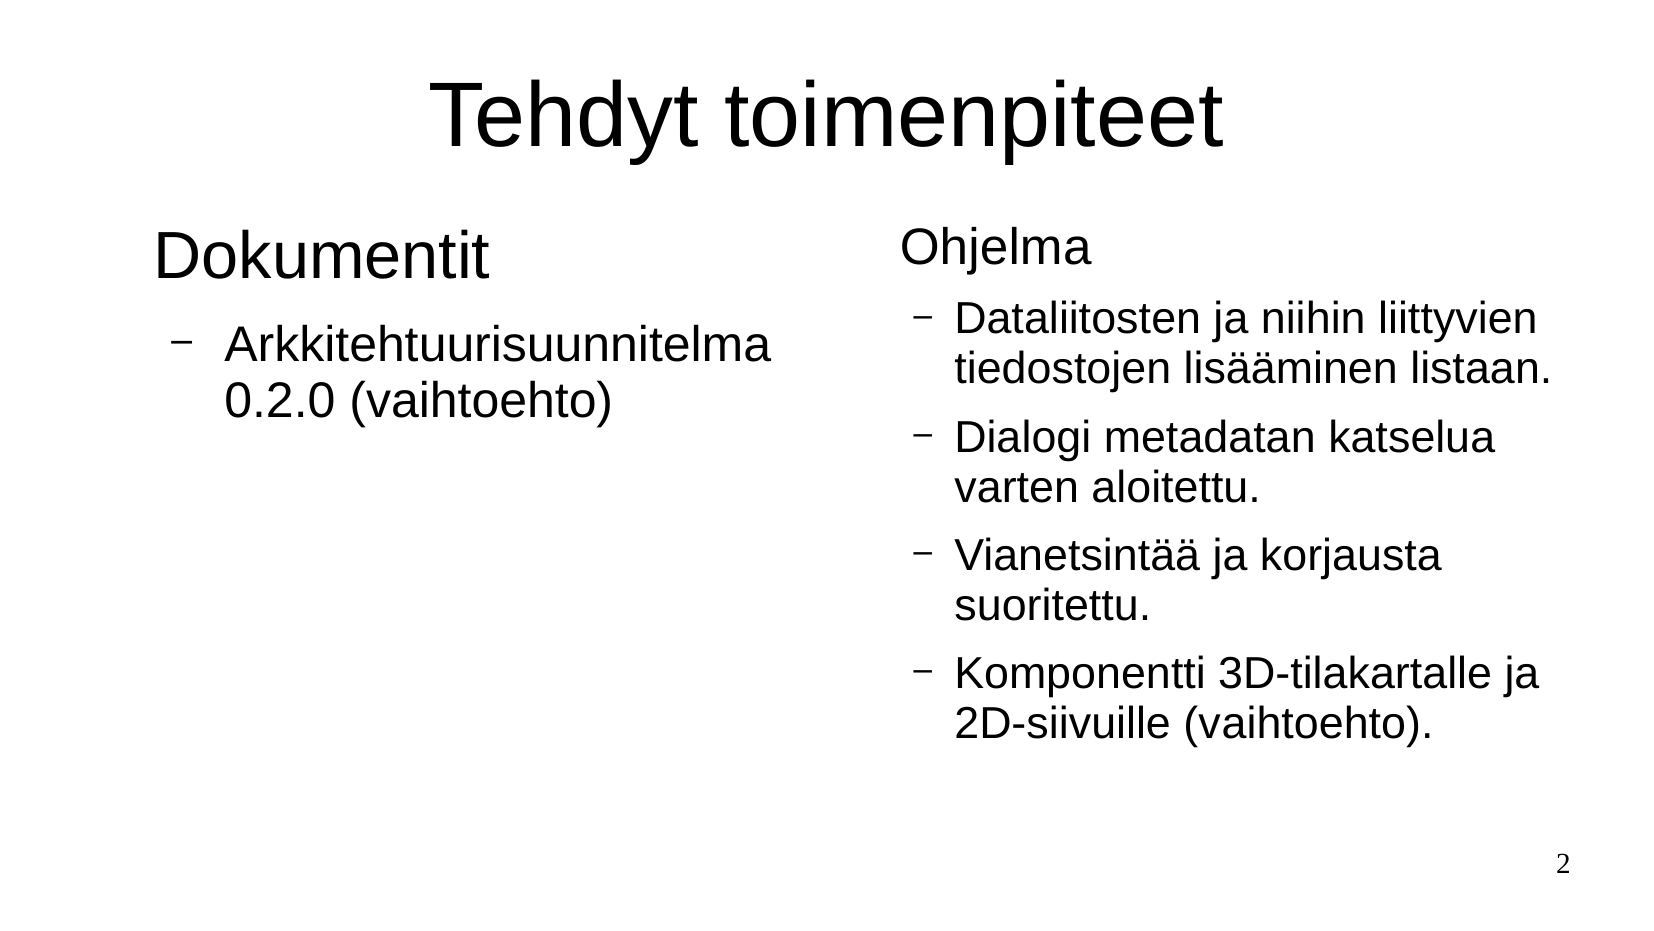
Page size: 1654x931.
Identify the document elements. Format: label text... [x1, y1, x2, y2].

list Dokumentit Arkkitehtuurisuunnitelma 0.2.0 (vaihtoehto) [82, 217, 809, 758]
title Tehdyt toimenpiteet [82, 37, 1571, 193]
list Ohjelma Dataliitosten ja niihin liittyvien tiedostojen lisääminen listaan. Dialogi metadatan katselua varten aloitettu. Vianetsintää ja korjausta suoritettu. Komponentti 3D-tilakartalle ja 2D-siivuille (vaihtoehto). [845, 217, 1572, 758]
